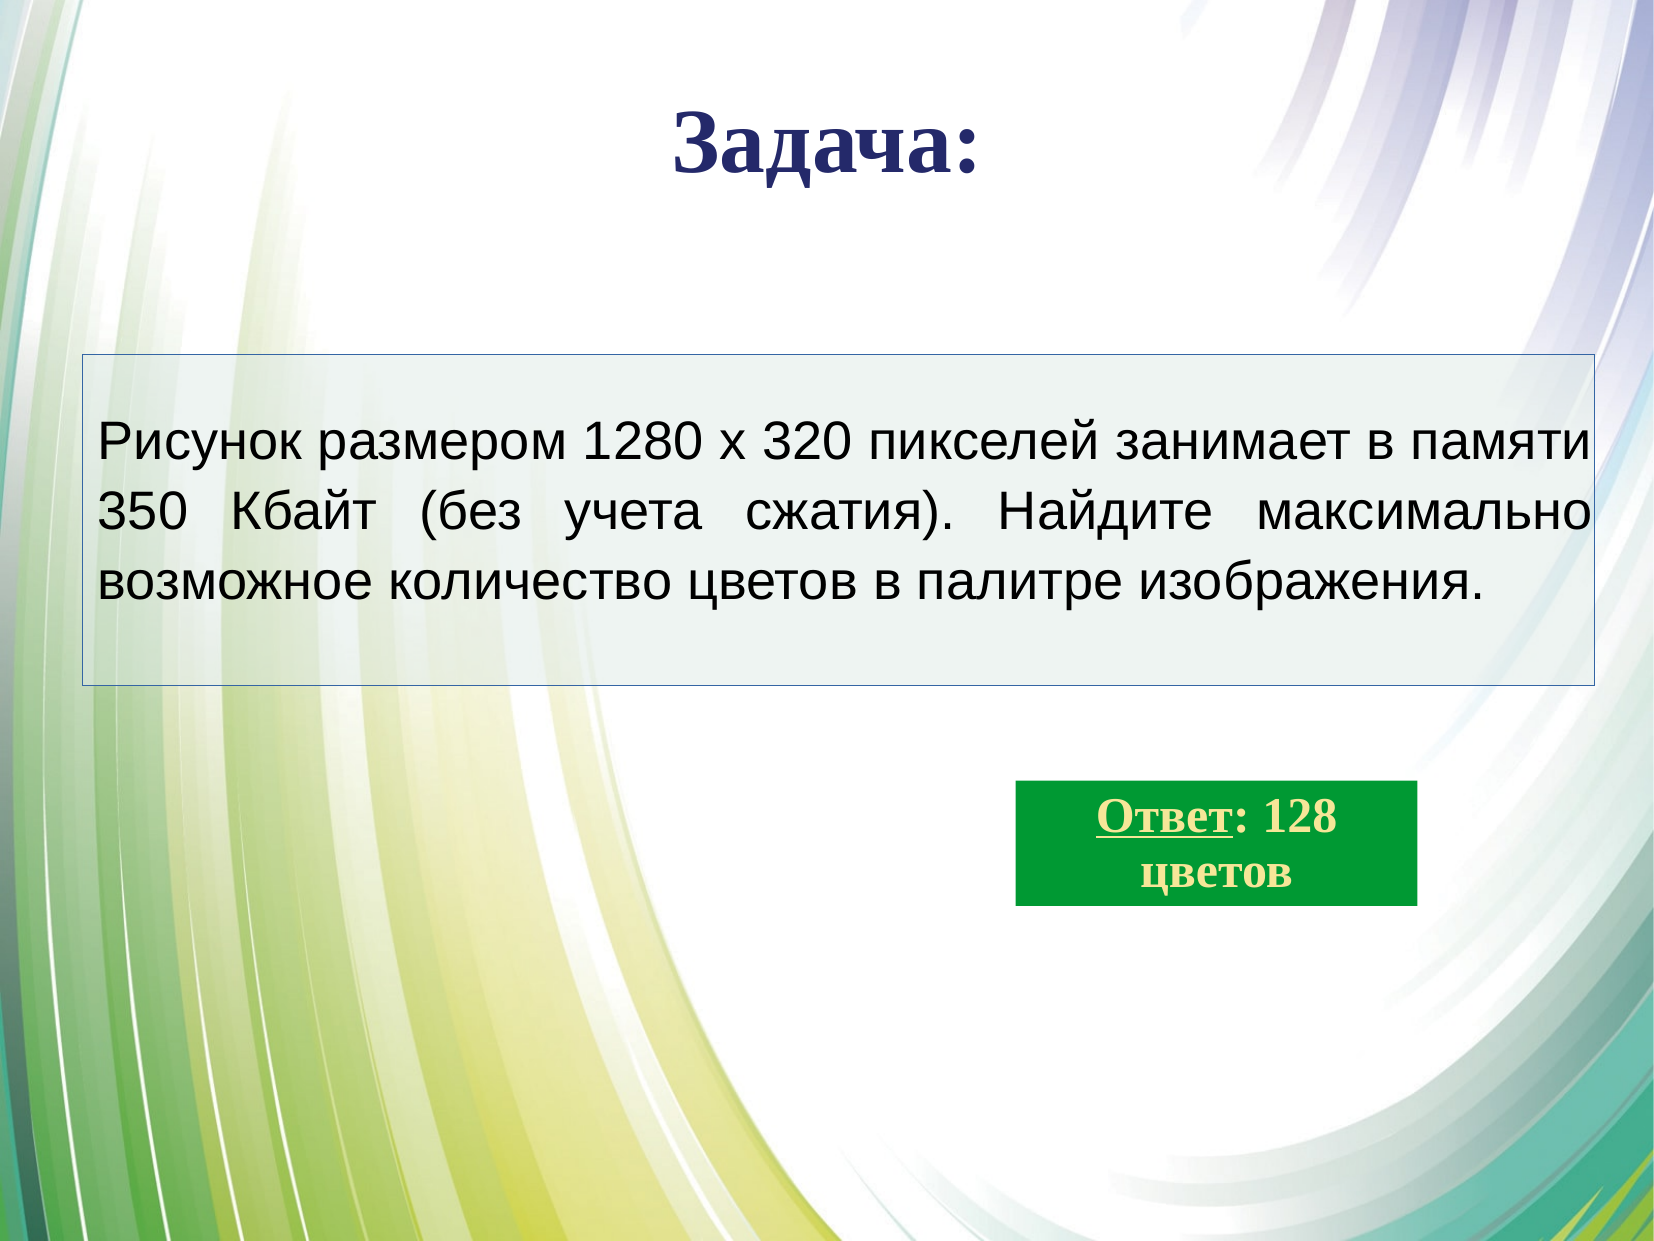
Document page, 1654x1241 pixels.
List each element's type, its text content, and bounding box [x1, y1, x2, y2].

picture [0, 0, 1654, 1241]
list Рисунок размером 1280 х 320 пикселей занимает в памяти 350 Кбайт (без учета сжатия). Найдите максимально возможное количество цветов в палитре изображения. [97, 402, 1595, 709]
text_box [82, 354, 1595, 686]
title Задача: [121, 37, 1534, 246]
text_box Ответ: 128 цветов [1015, 791, 1418, 896]
